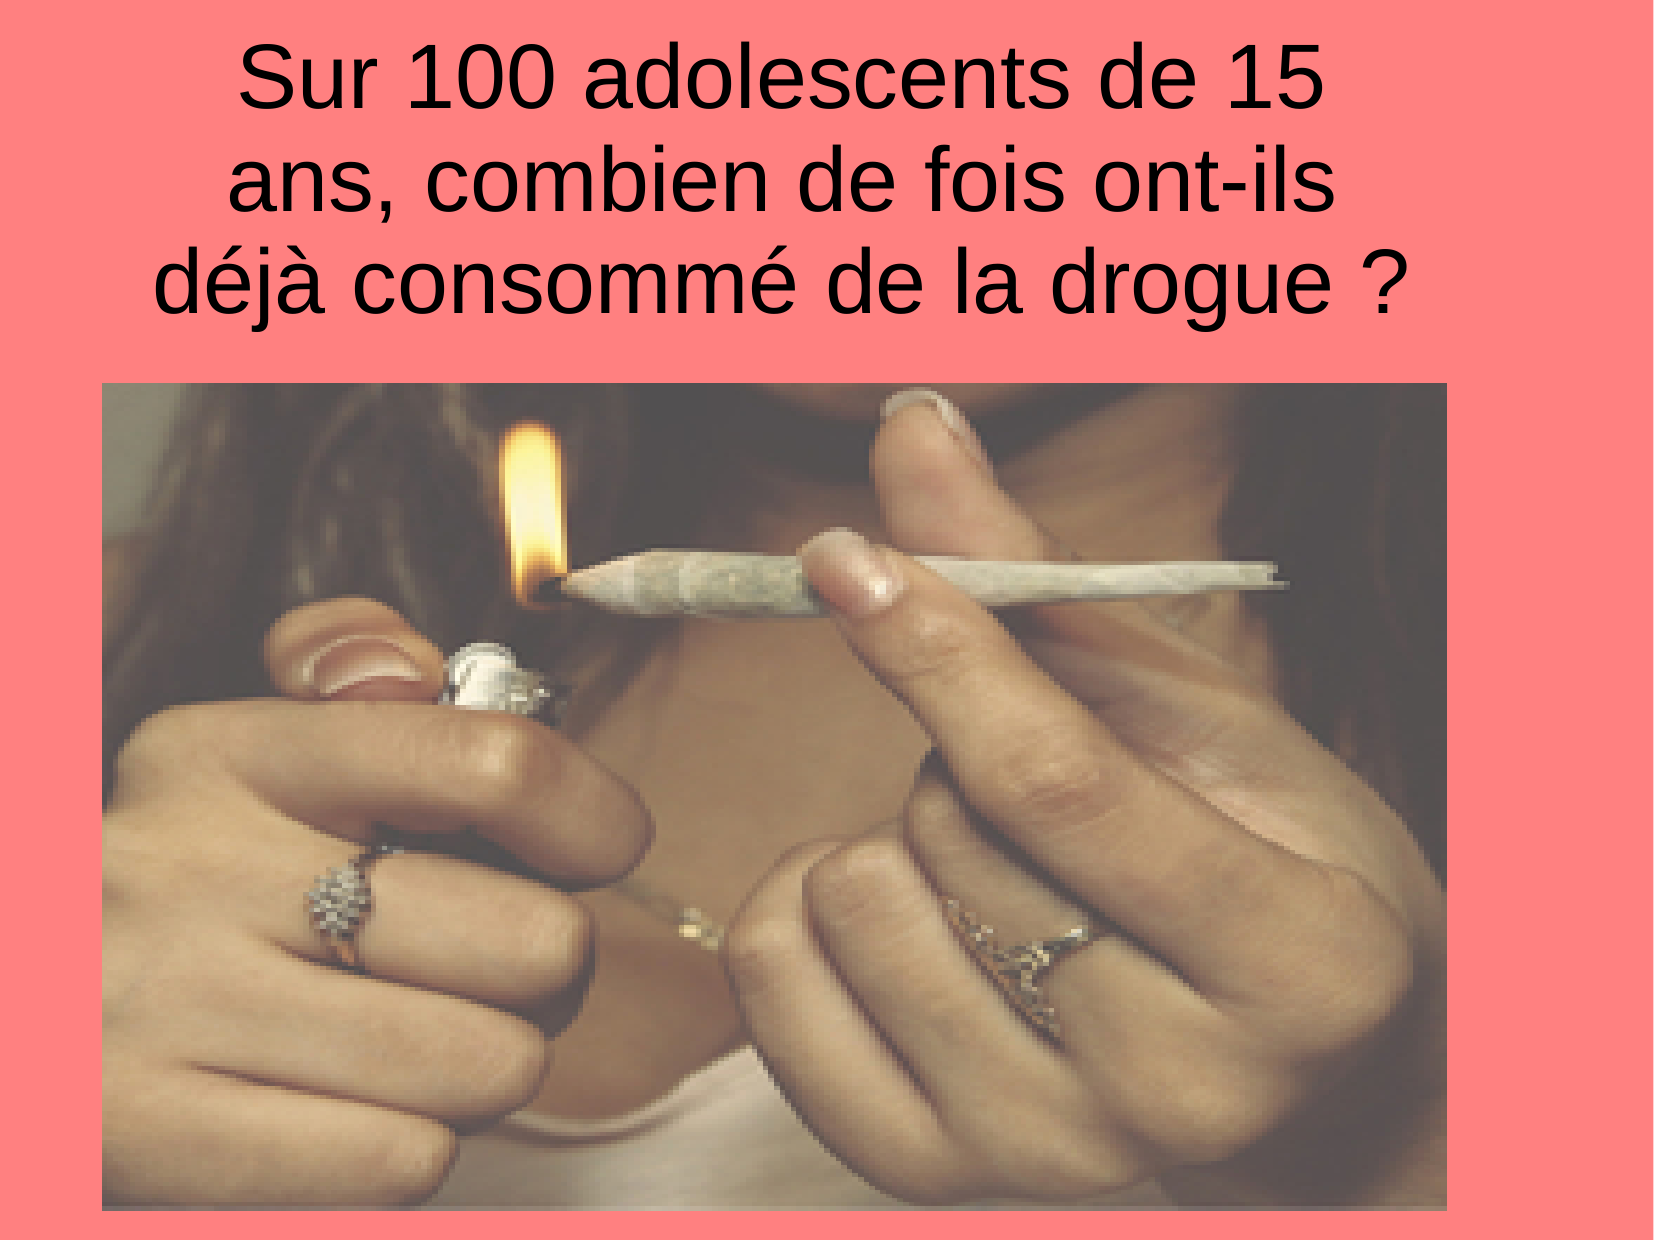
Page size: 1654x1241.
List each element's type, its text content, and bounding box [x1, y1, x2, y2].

picture [102, 383, 1447, 1211]
title Sur 100 adolescents de 15 ans, combien de fois ont-ils déjà consommé de la drogue ? [147, 0, 1418, 348]
